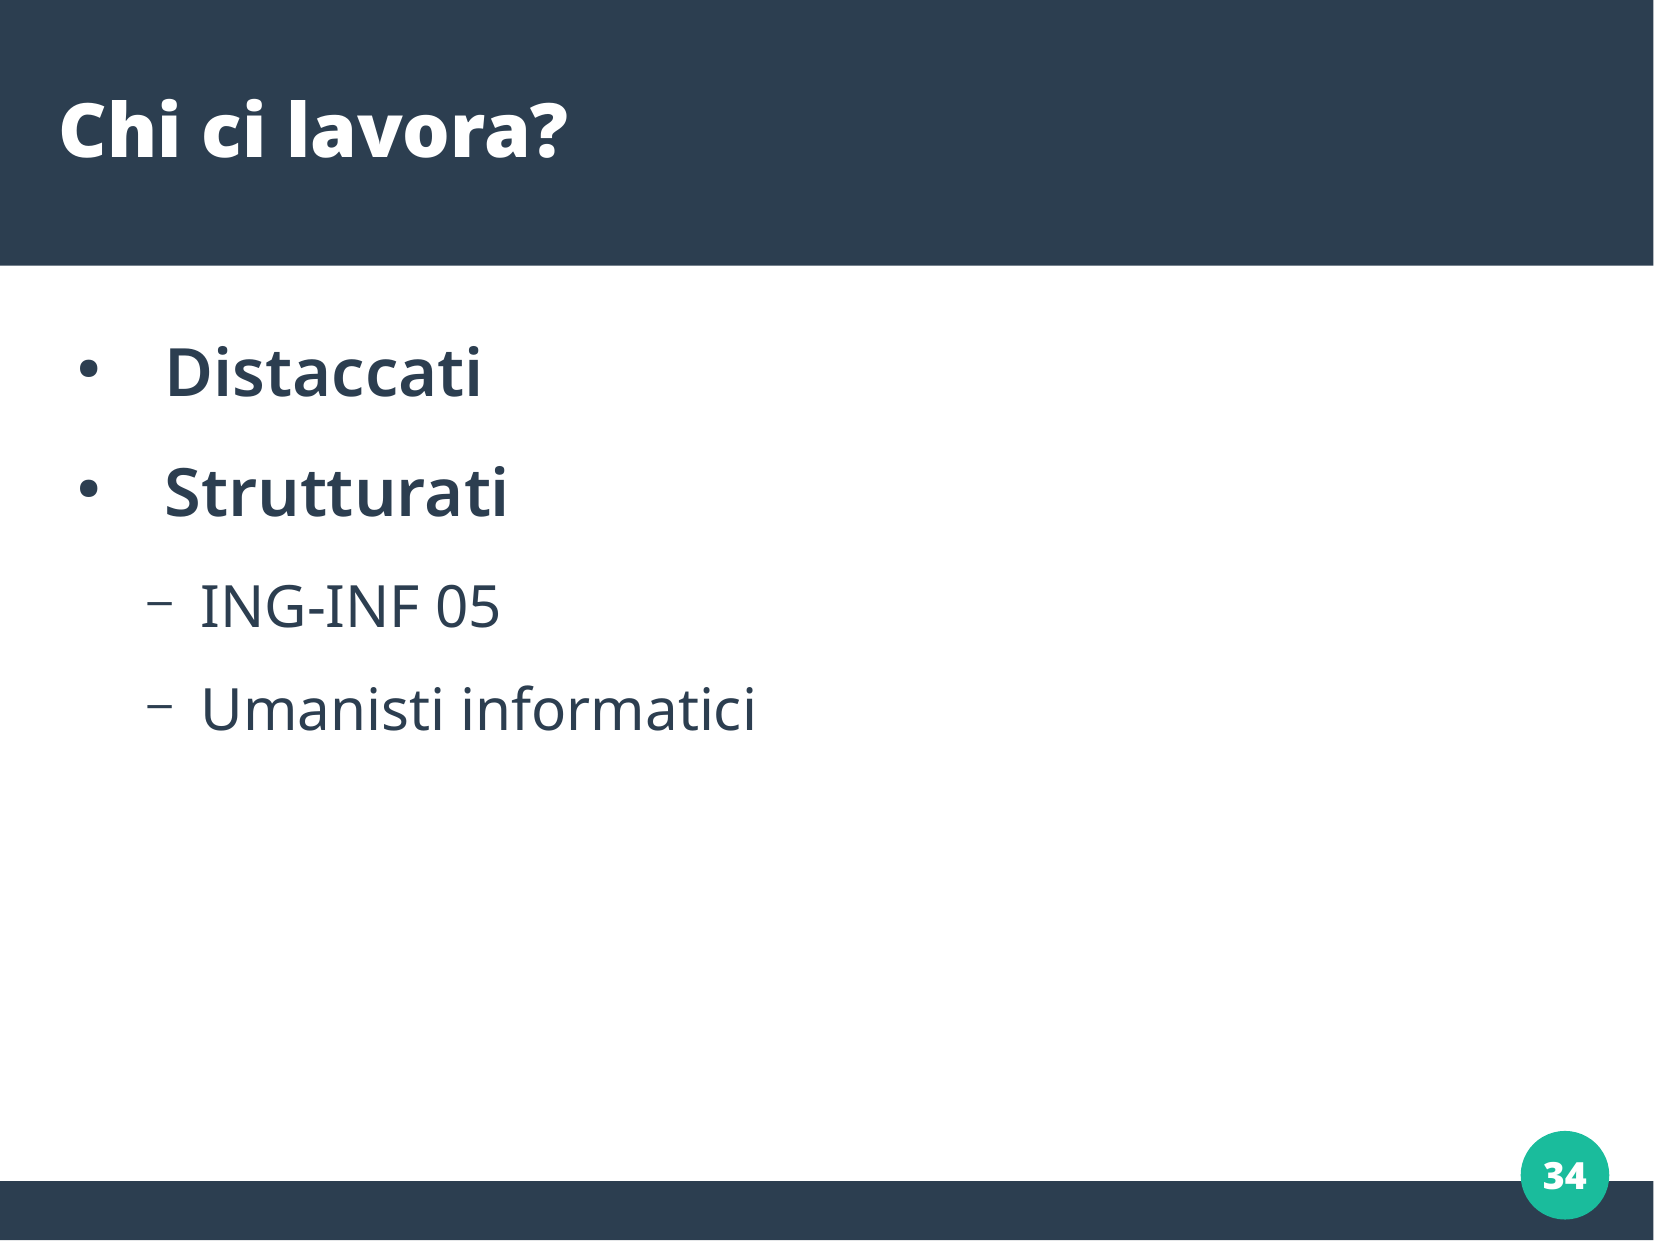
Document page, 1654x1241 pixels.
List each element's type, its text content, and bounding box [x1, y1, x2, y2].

title Chi ci lavora? [59, 49, 1595, 207]
list Distaccati Strutturati ING-INF 05 Umanisti informatici [59, 324, 1571, 1152]
